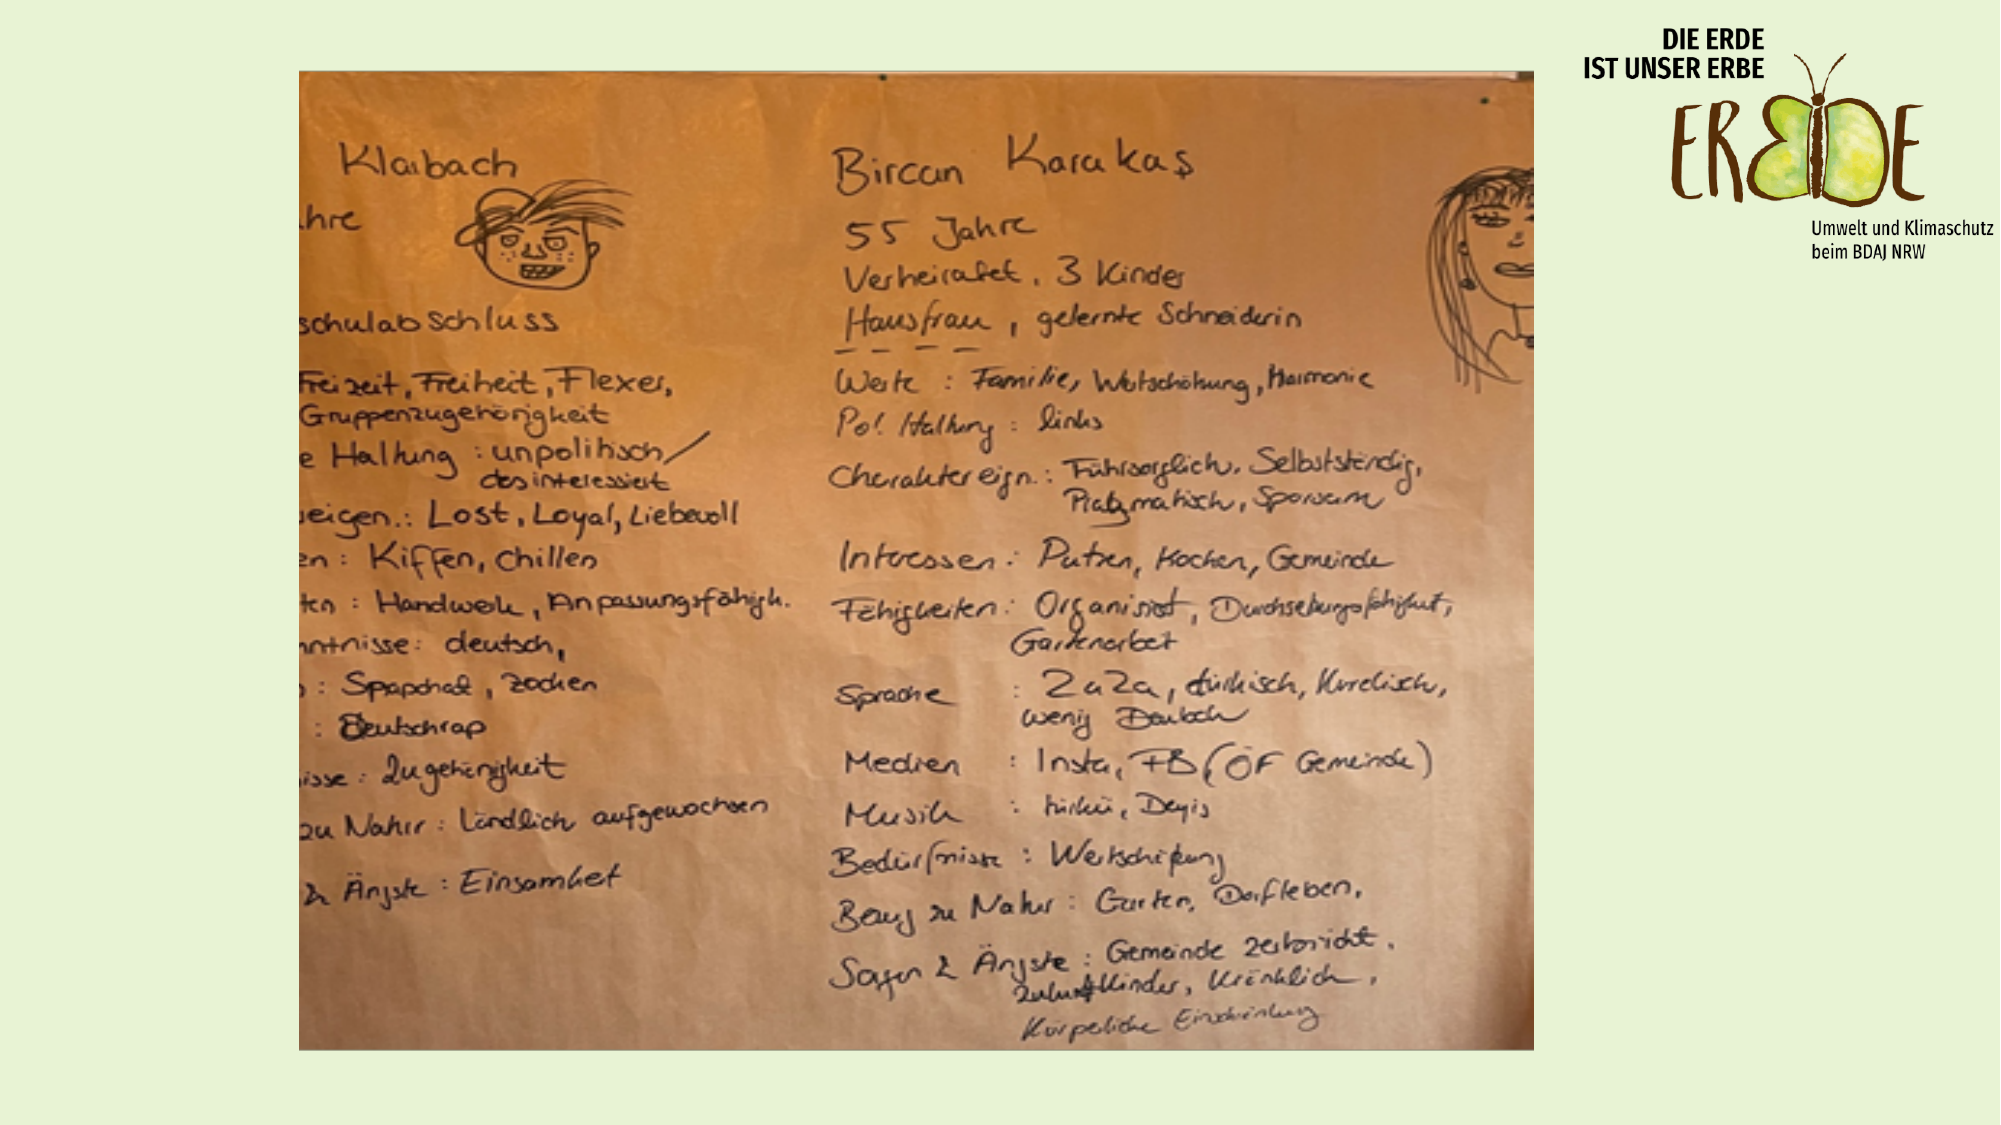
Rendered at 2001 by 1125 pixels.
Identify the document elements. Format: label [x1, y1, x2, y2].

picture [299, 0, 1534, 1125]
